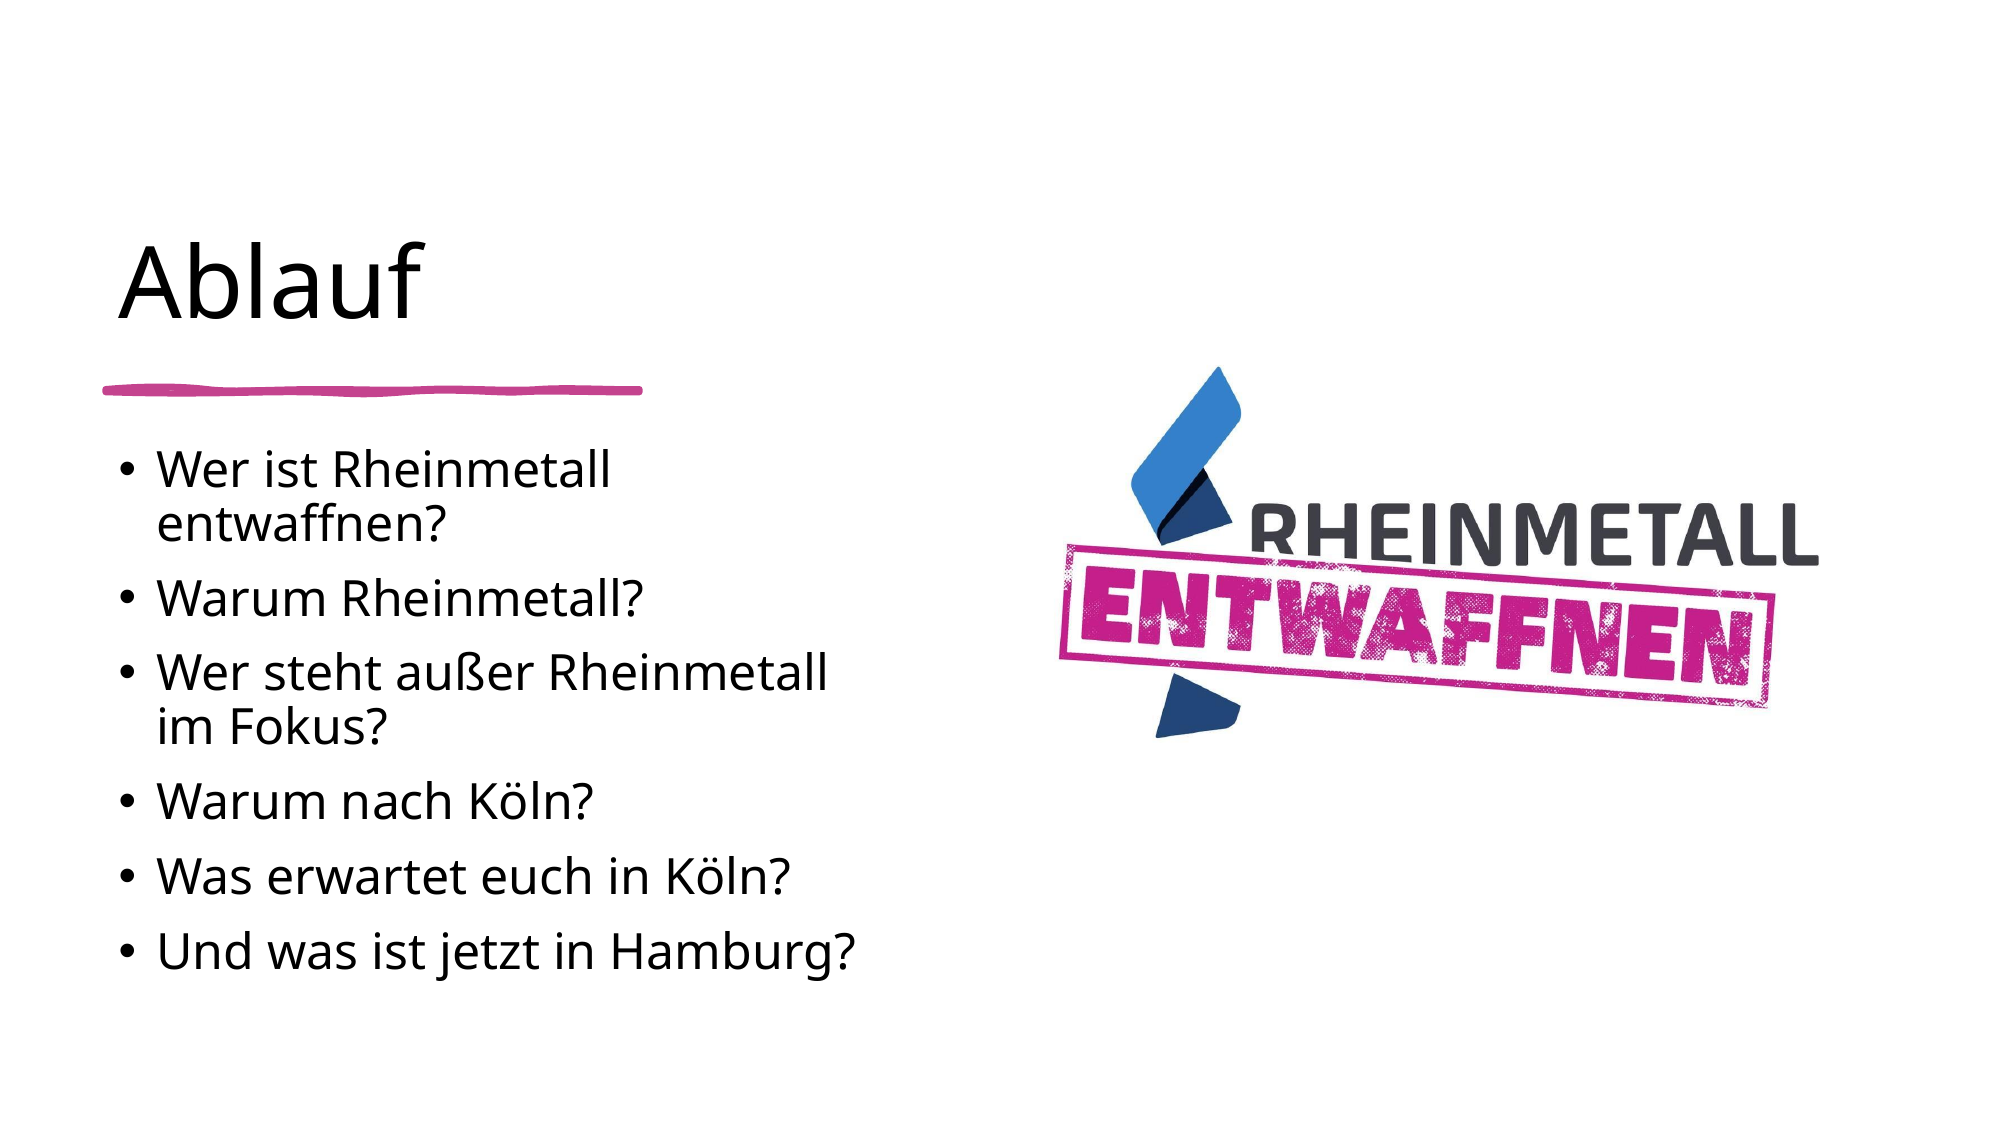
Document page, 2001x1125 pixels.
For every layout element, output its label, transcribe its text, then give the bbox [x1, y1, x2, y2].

text_box [105, 387, 640, 394]
picture [1000, 338, 1896, 787]
title Ablauf [103, 104, 894, 348]
list Wer ist Rheinmetall entwaffnen? Warum Rheinmetall? Wer steht außer Rheinmetall im Fokus? Warum nach Köln? Was erwartet euch in Köln? Und was ist jetzt in Hamburg? [103, 436, 894, 1019]
